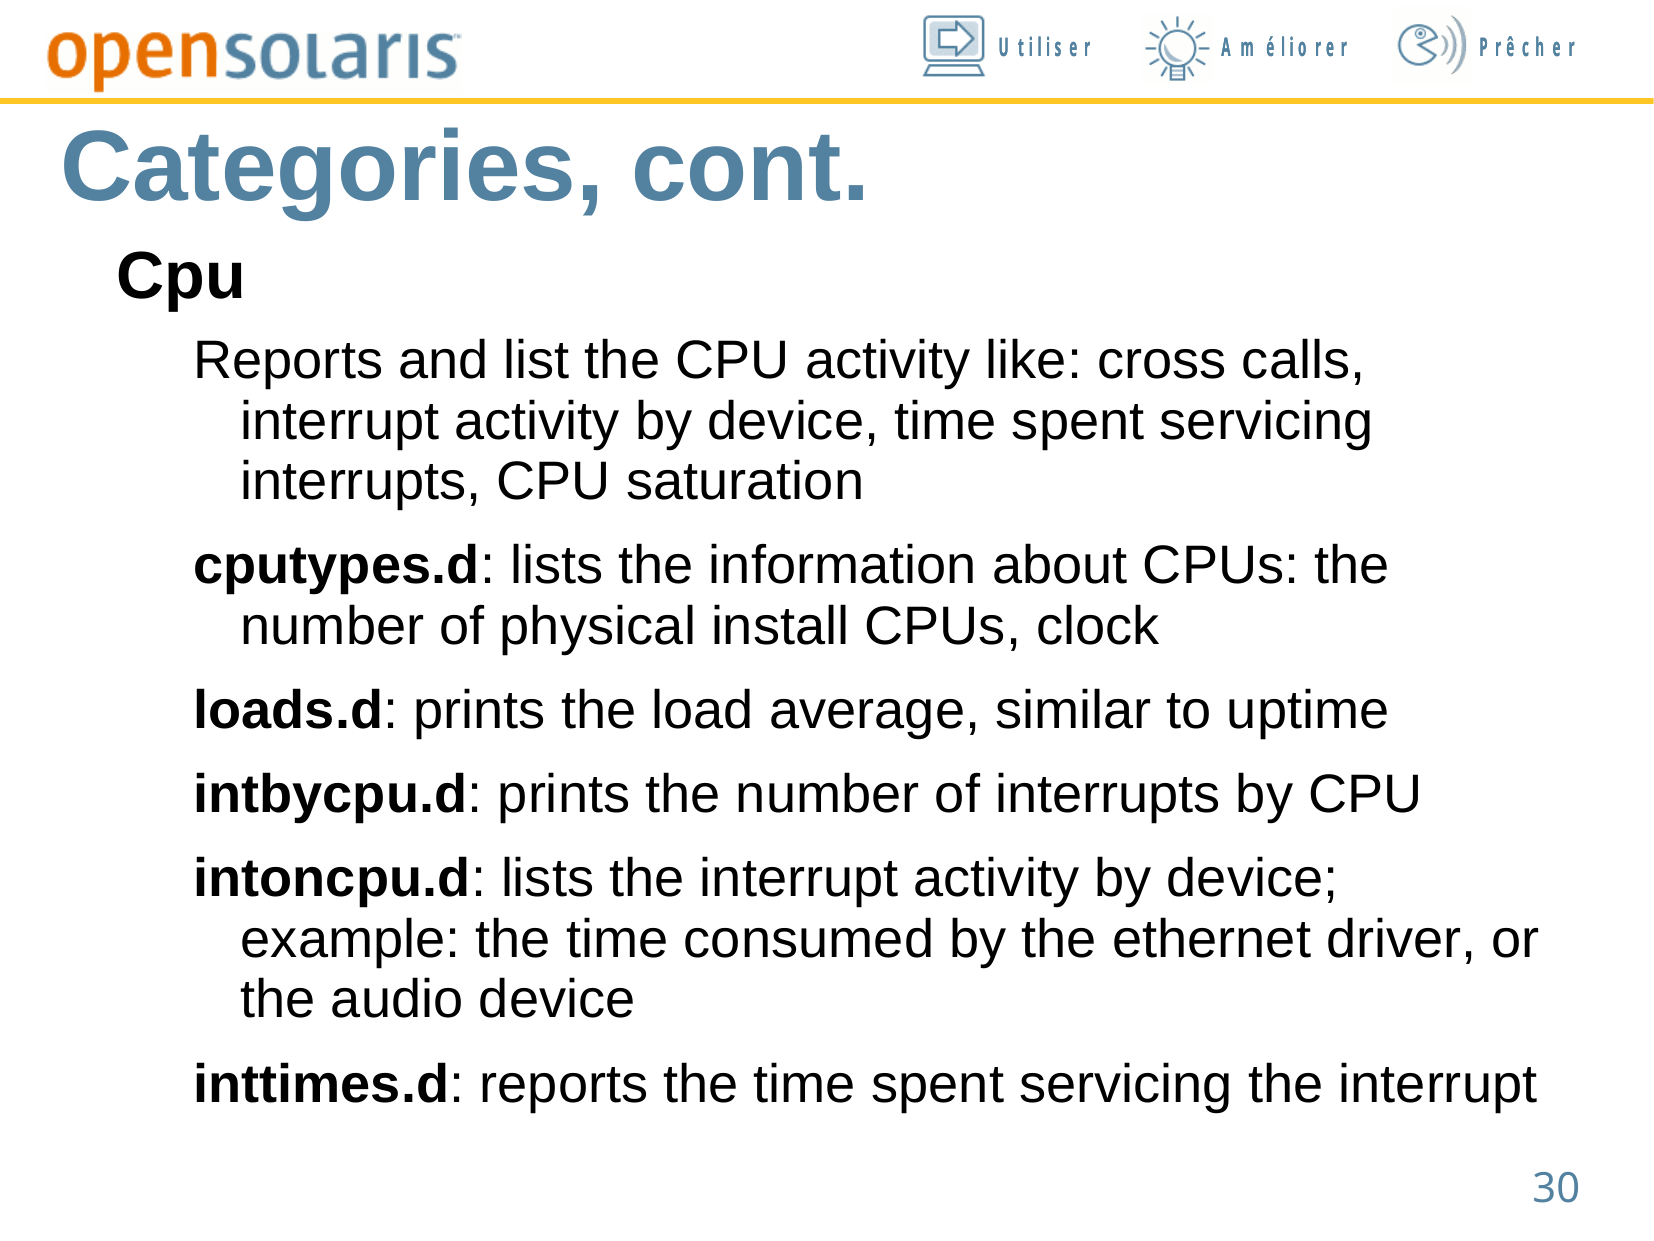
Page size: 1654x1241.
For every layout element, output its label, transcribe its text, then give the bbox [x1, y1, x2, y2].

title Categories, cont. [60, 109, 1534, 222]
list Cpu Reports and list the CPU activity like: cross calls, interrupt activity by device, time spent servicing interrupts, CPU saturation cputypes.d: lists the information about CPUs: the number of physical install CPUs, clock loads.d: prints the load average, similar to uptime intbycpu.d: prints the number of interrupts by CPU intoncpu.d: lists the interrupt activity by device; example: the time consumed by the ethernet driver, or the audio device inttimes.d: reports the time spent servicing the interrupt [98, 237, 1556, 1211]
picture [46, 31, 462, 94]
